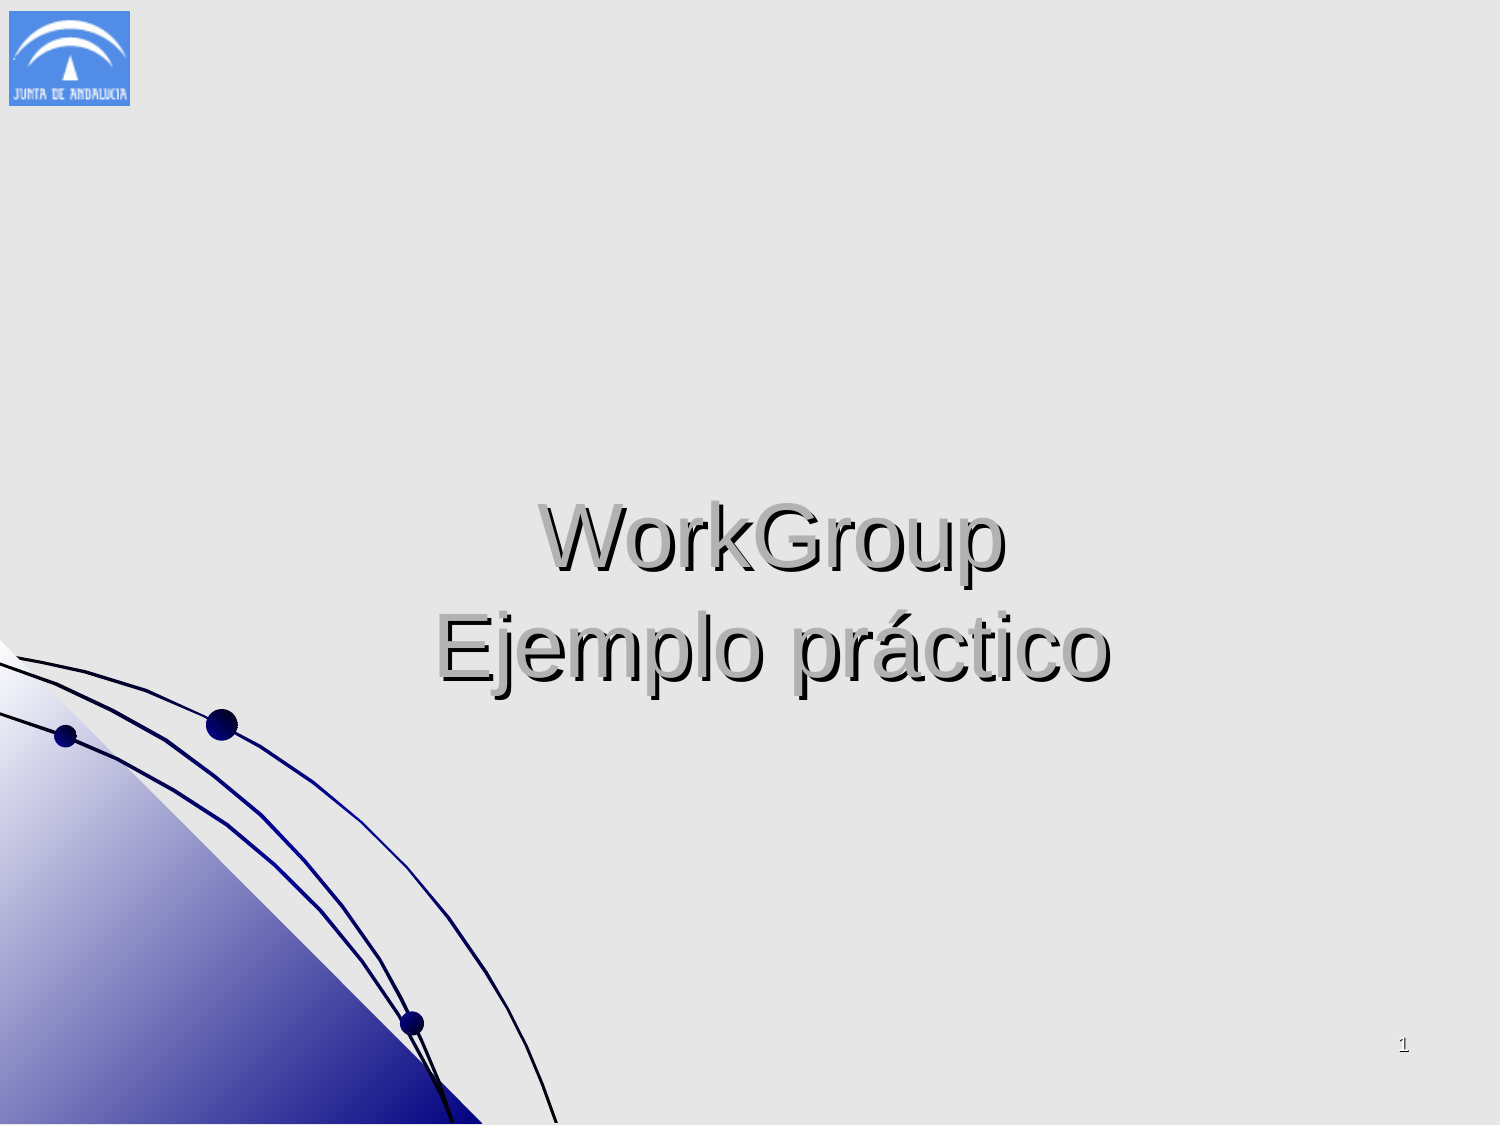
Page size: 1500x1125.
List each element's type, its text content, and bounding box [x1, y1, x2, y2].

title WorkGroup Ejemplo práctico [97, 464, 1447, 709]
picture [9, 11, 130, 106]
